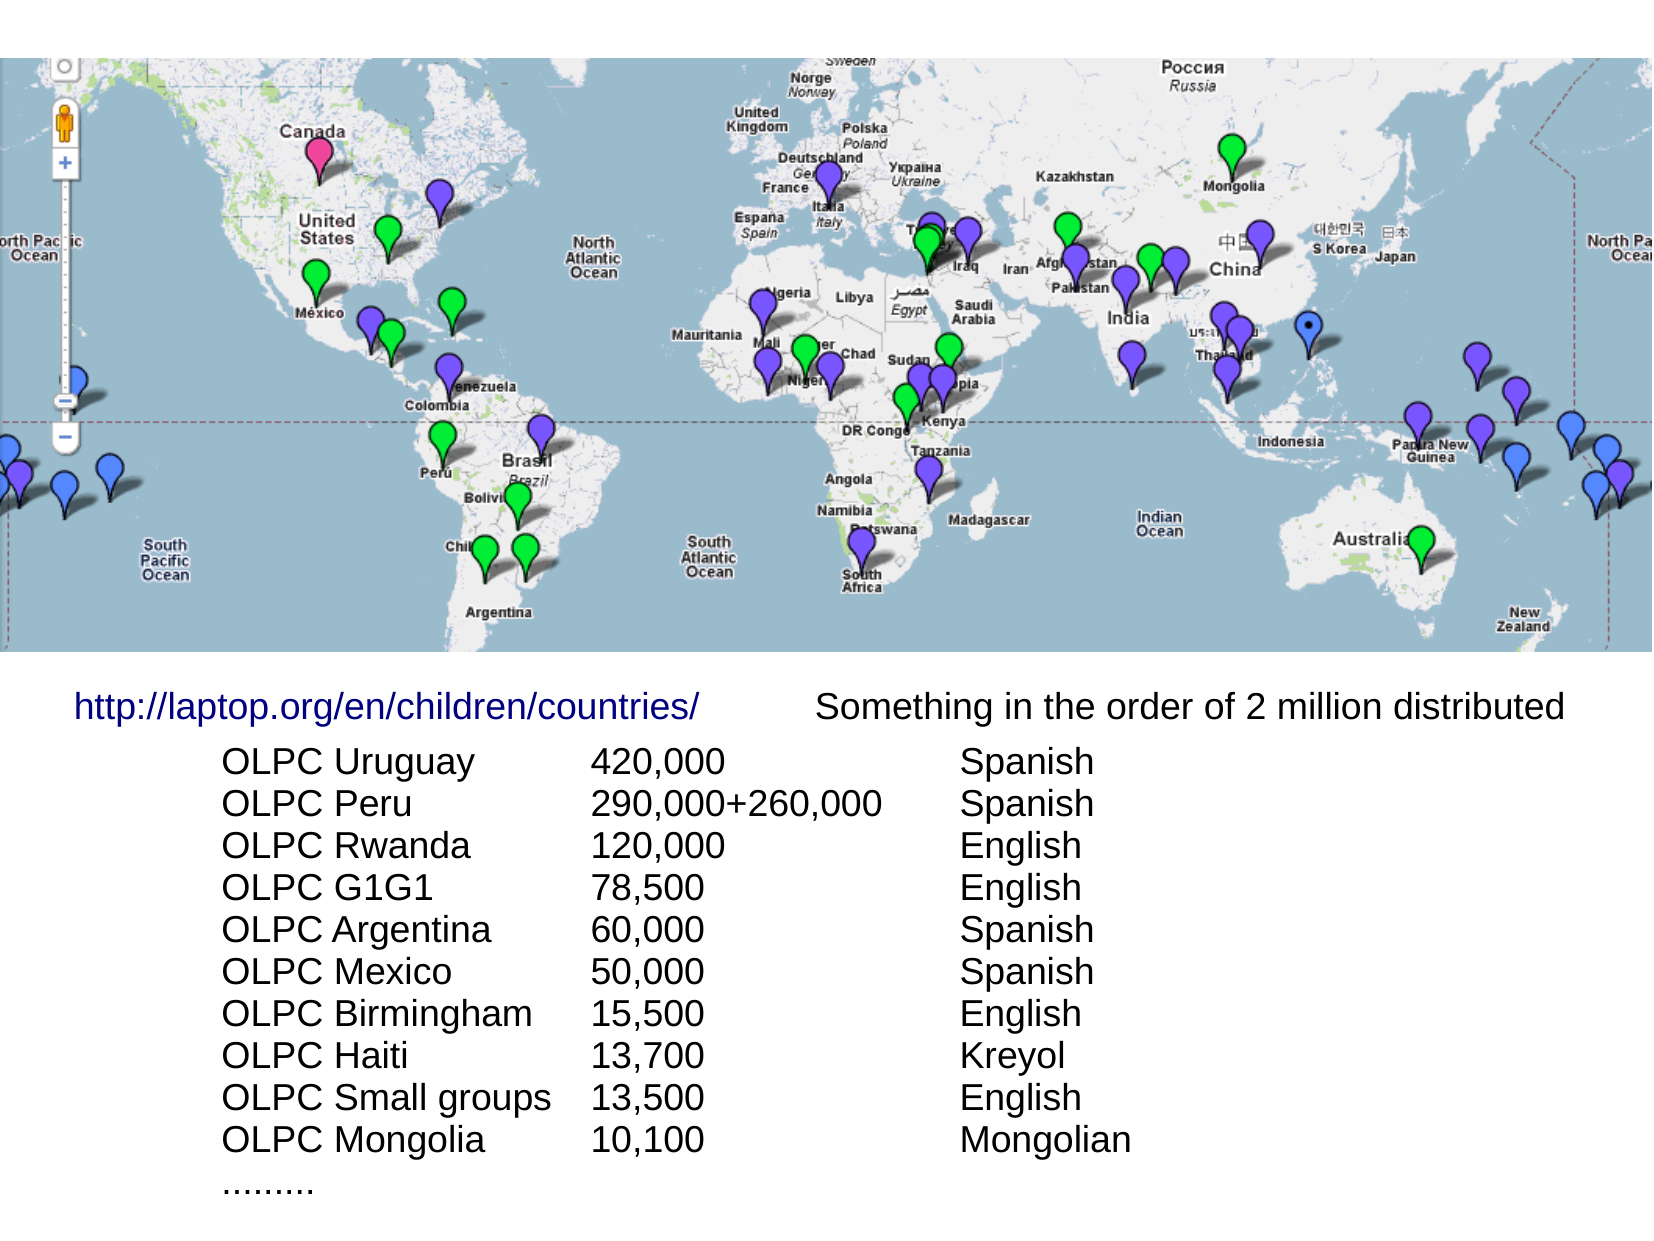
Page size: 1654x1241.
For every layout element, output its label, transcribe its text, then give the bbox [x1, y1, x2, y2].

text_box http://laptop.org/en/children/countries/ Something in the order of 2 million distributed [59, 678, 1595, 736]
text_box OLPC Uruguay 420,000 Spanish OLPC Peru 290,000+260,000 Spanish OLPC Rwanda 120,000 English OLPC G1G1 78,500 English OLPC Argentina 60,000 Spanish OLPC Mexico 50,000 Spanish OLPC Birmingham 15,500 English OLPC Haiti 13,700 Kreyol OLPC Small groups 13,500 English OLPC Mongolia 10,100 Mongolian ......... [206, 733, 1300, 1211]
picture [0, 58, 1652, 652]
